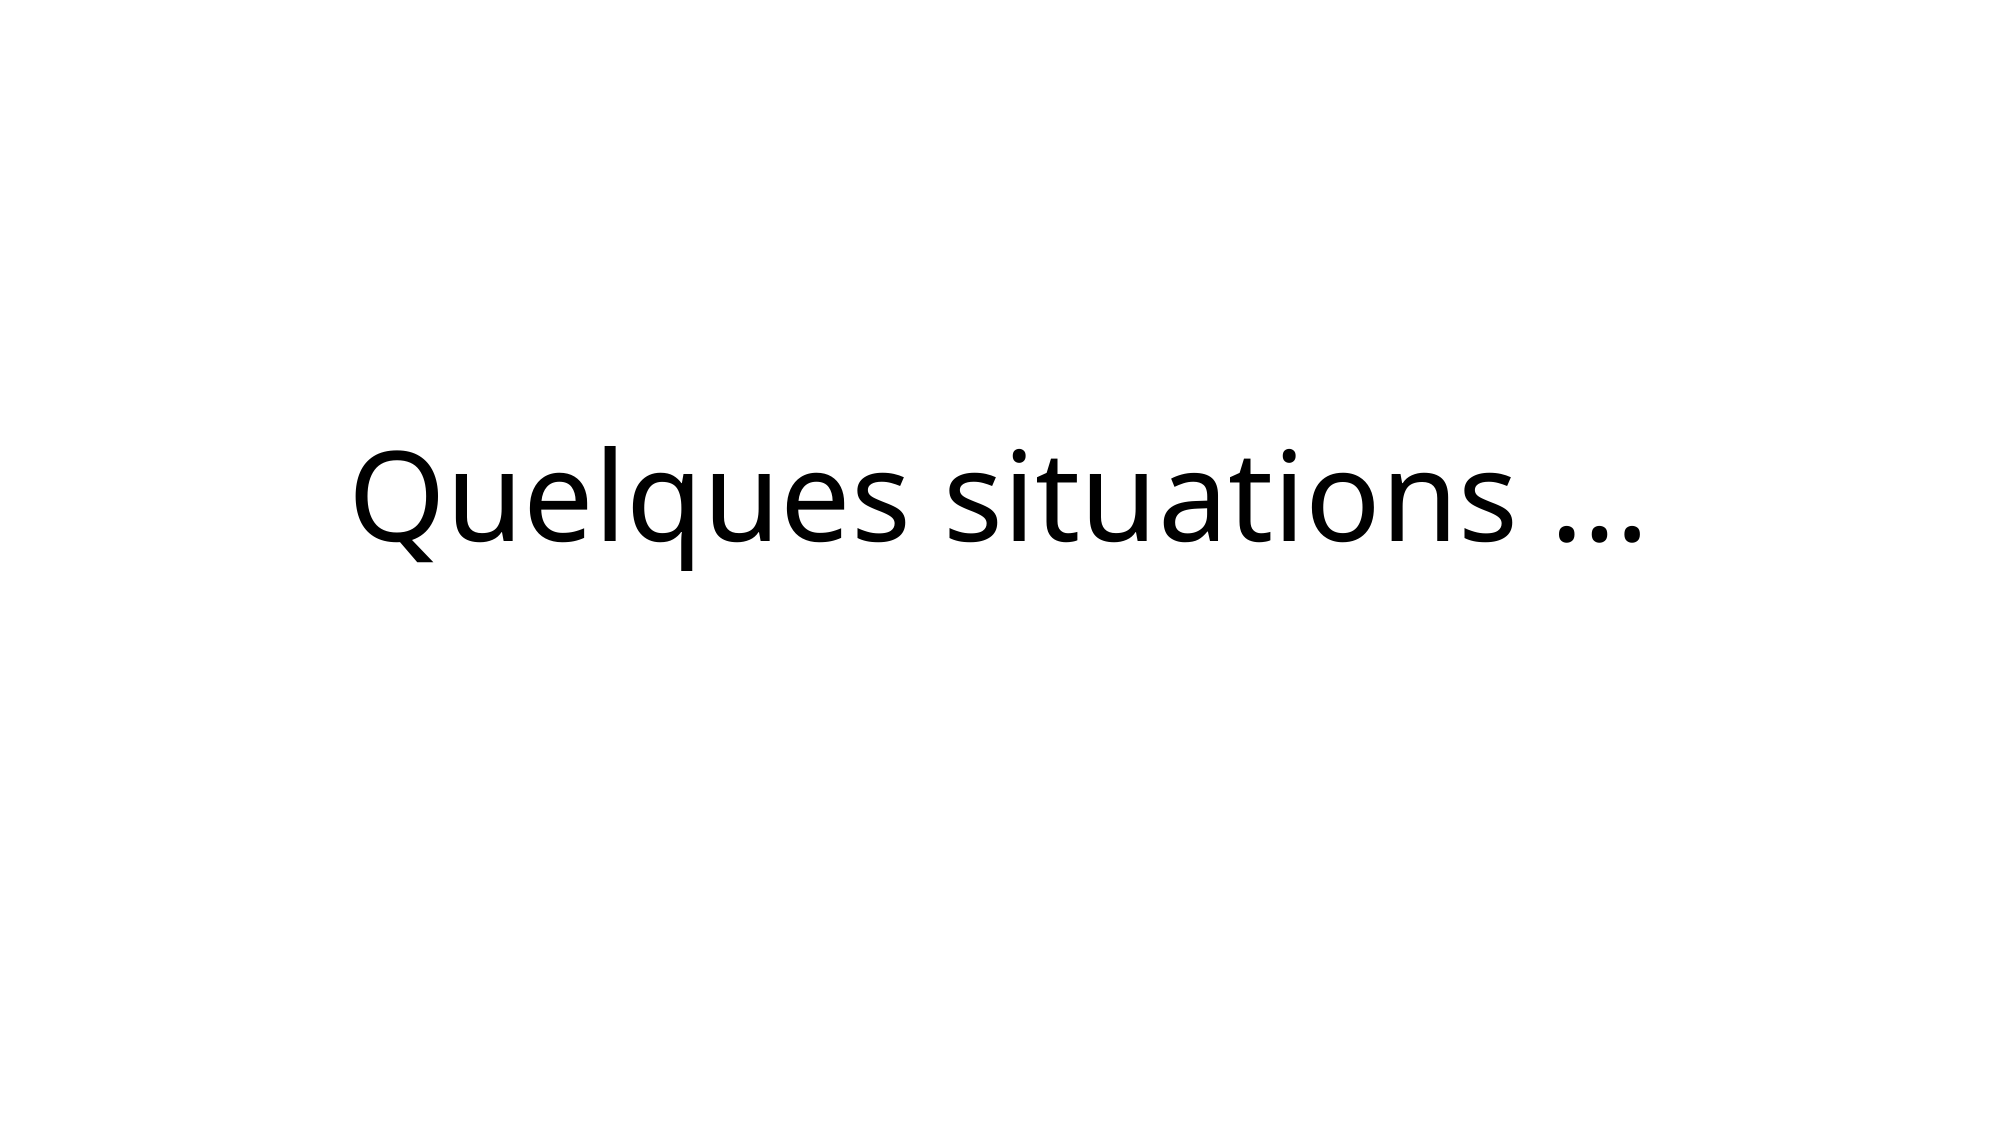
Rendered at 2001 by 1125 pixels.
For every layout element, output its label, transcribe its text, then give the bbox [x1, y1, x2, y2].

title Quelques situations … [249, 184, 1750, 576]
